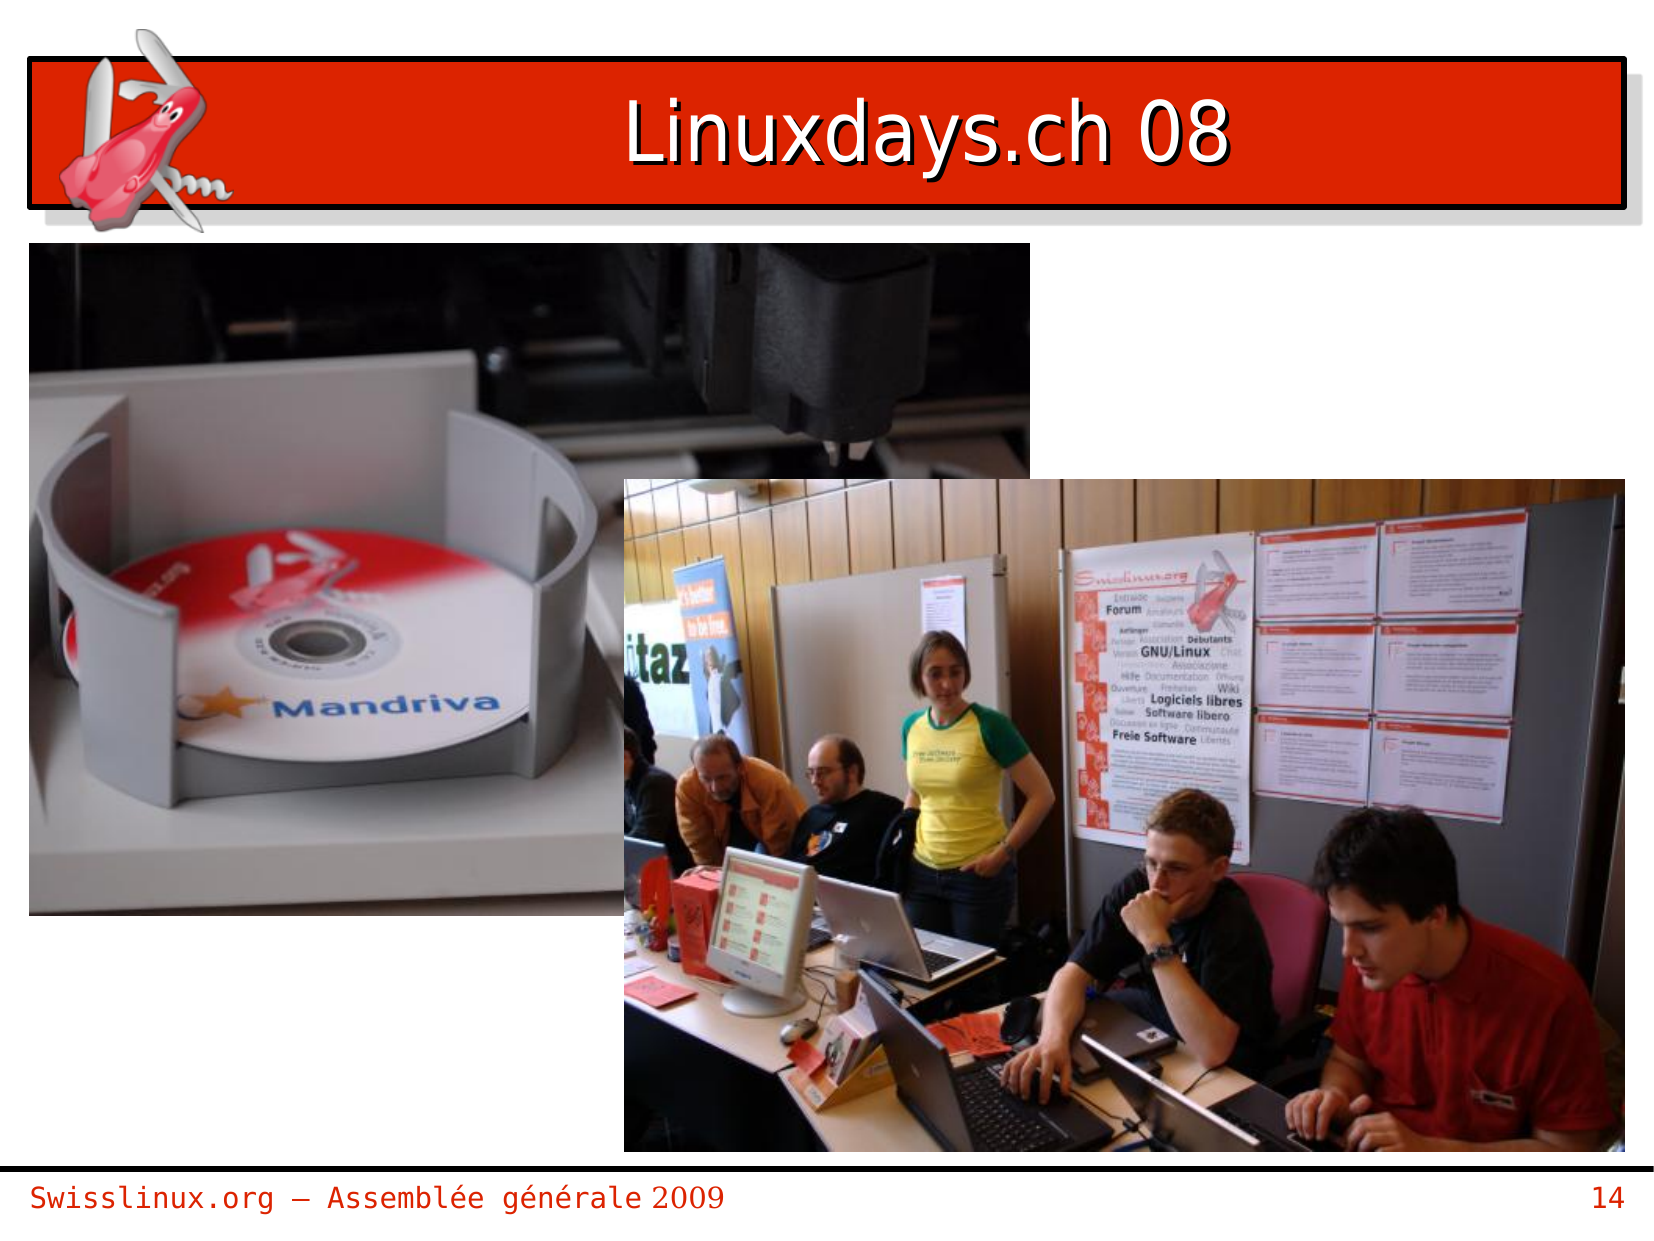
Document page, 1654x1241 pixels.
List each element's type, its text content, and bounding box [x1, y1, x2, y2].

picture [29, 243, 1625, 1152]
title Linuxdays.ch 08 [259, 84, 1595, 182]
picture [59, 29, 234, 233]
